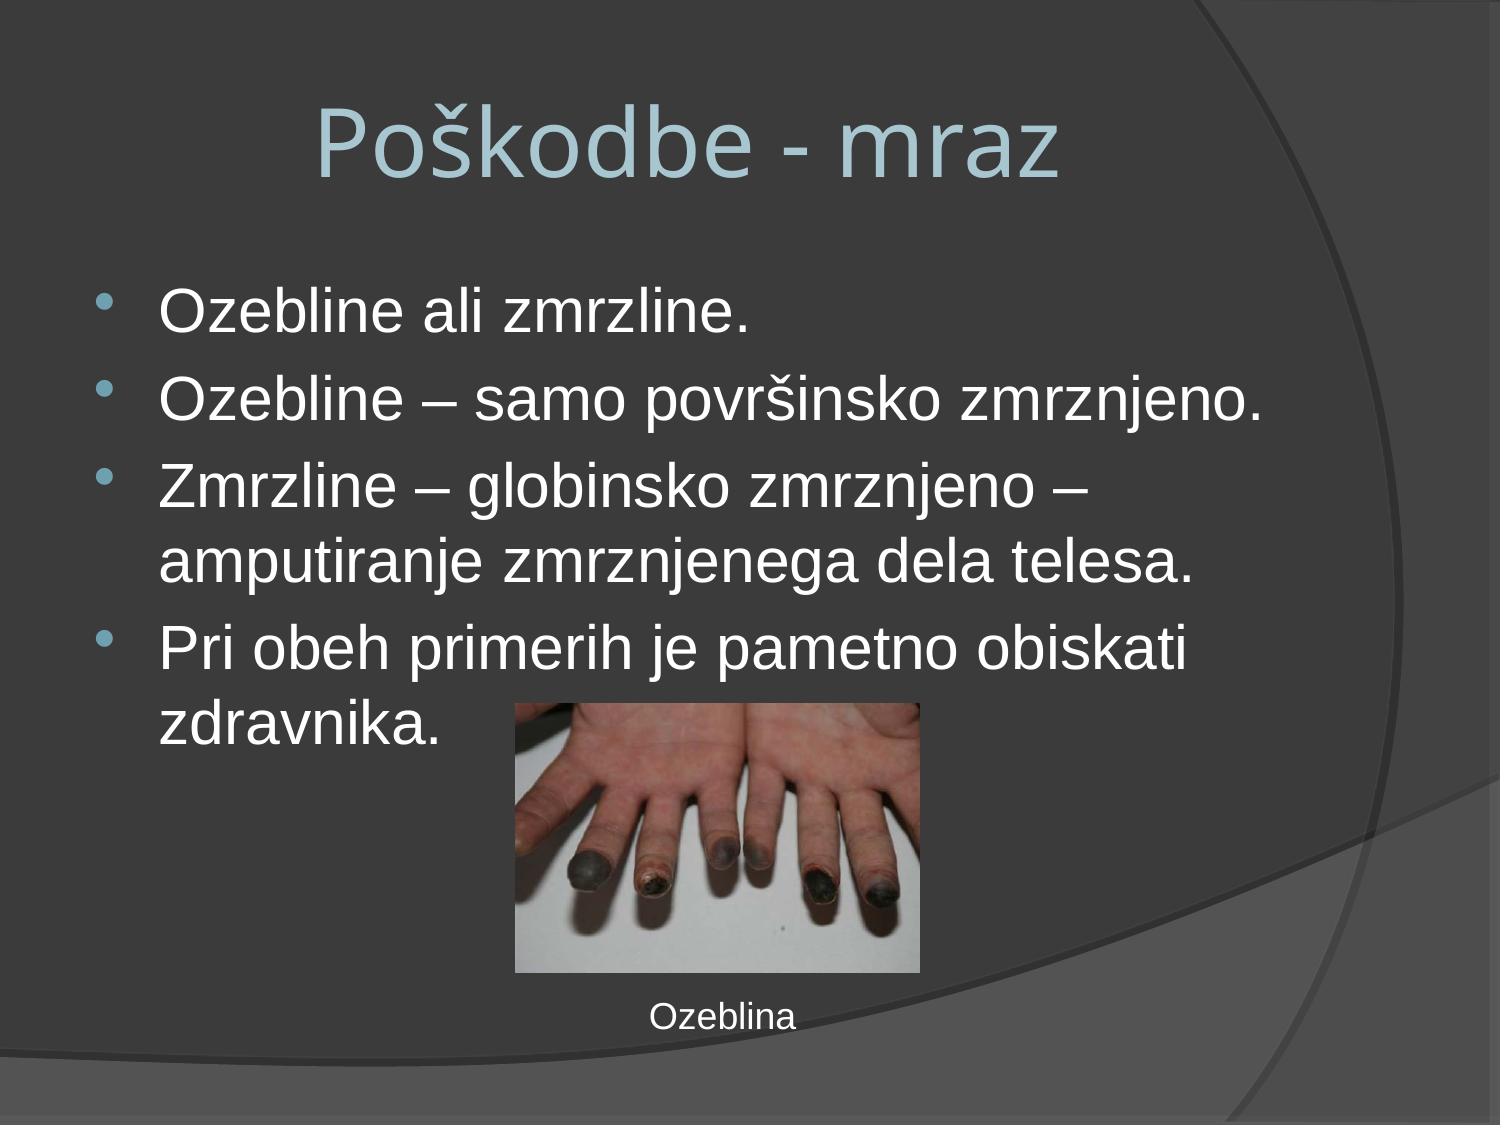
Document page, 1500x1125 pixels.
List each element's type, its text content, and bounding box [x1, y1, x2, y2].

title Poškodbe - mraz [75, 45, 1300, 233]
list Ozebline ali zmrzline. Ozebline – samo površinsko zmrznjeno. Zmrzline – globinsko zmrznjeno – amputiranje zmrznjenega dela telesa. Pri obeh primerih je pametno obiskati zdravnika. [75, 262, 1300, 1005]
picture [515, 703, 920, 973]
text_box Ozeblina [633, 984, 812, 1045]
